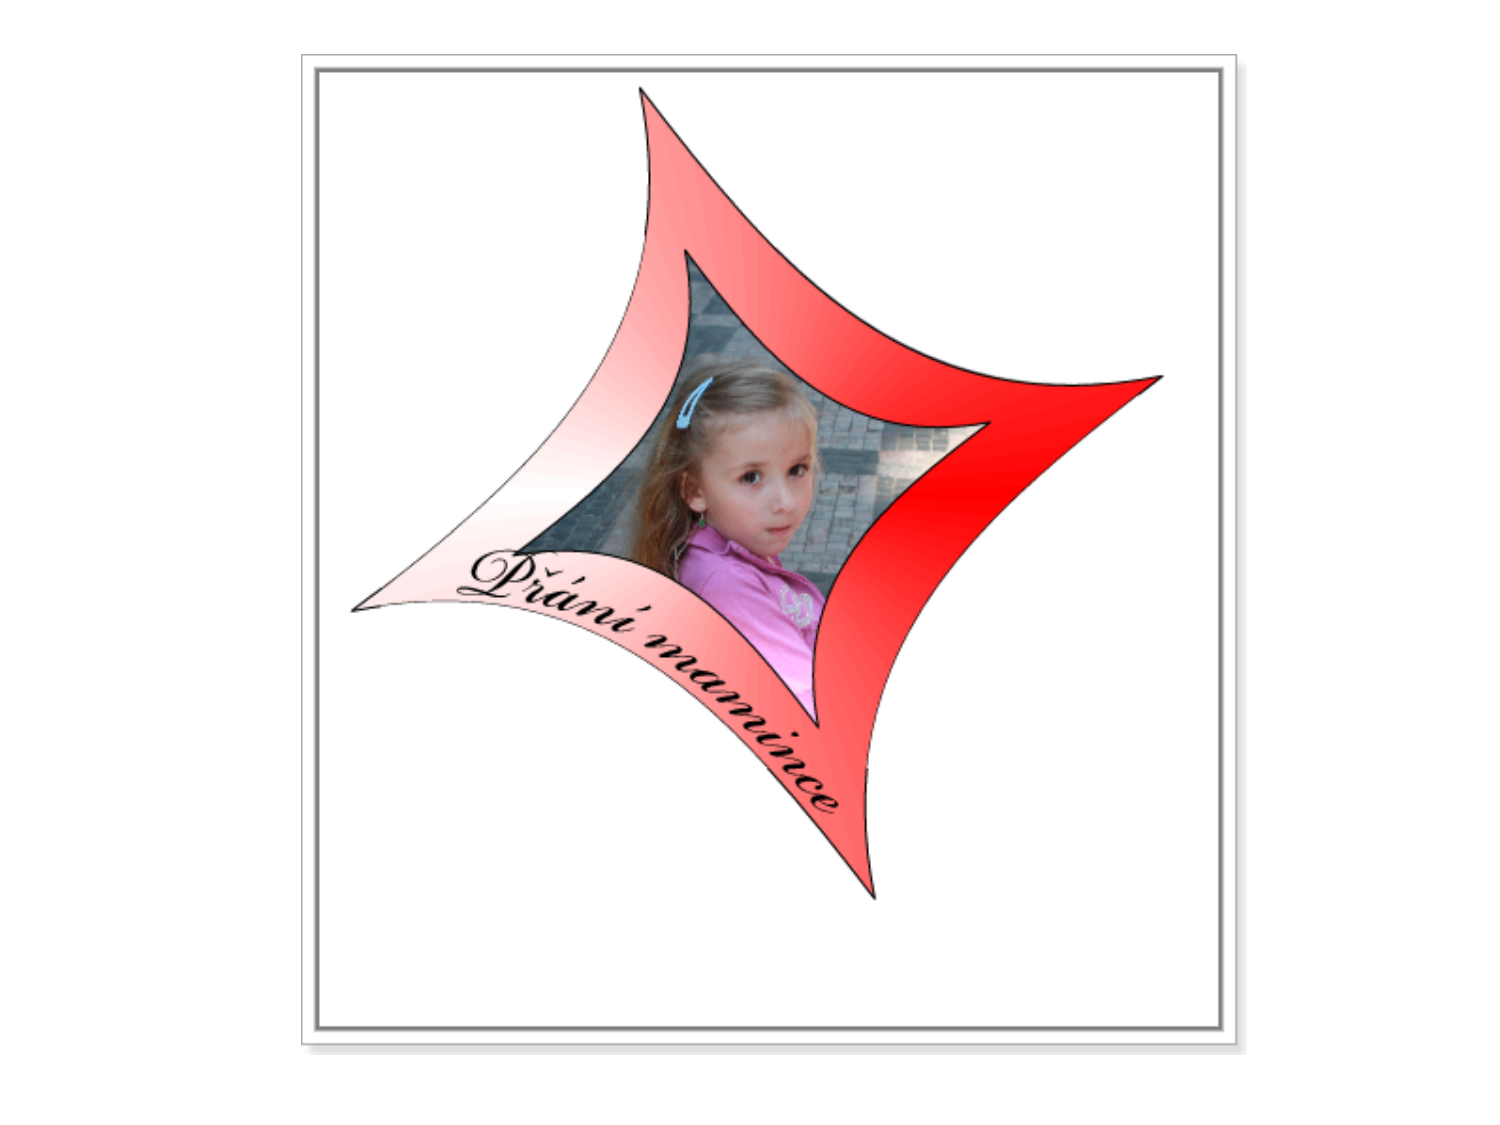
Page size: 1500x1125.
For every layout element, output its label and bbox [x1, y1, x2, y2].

picture [301, 54, 1247, 1055]
